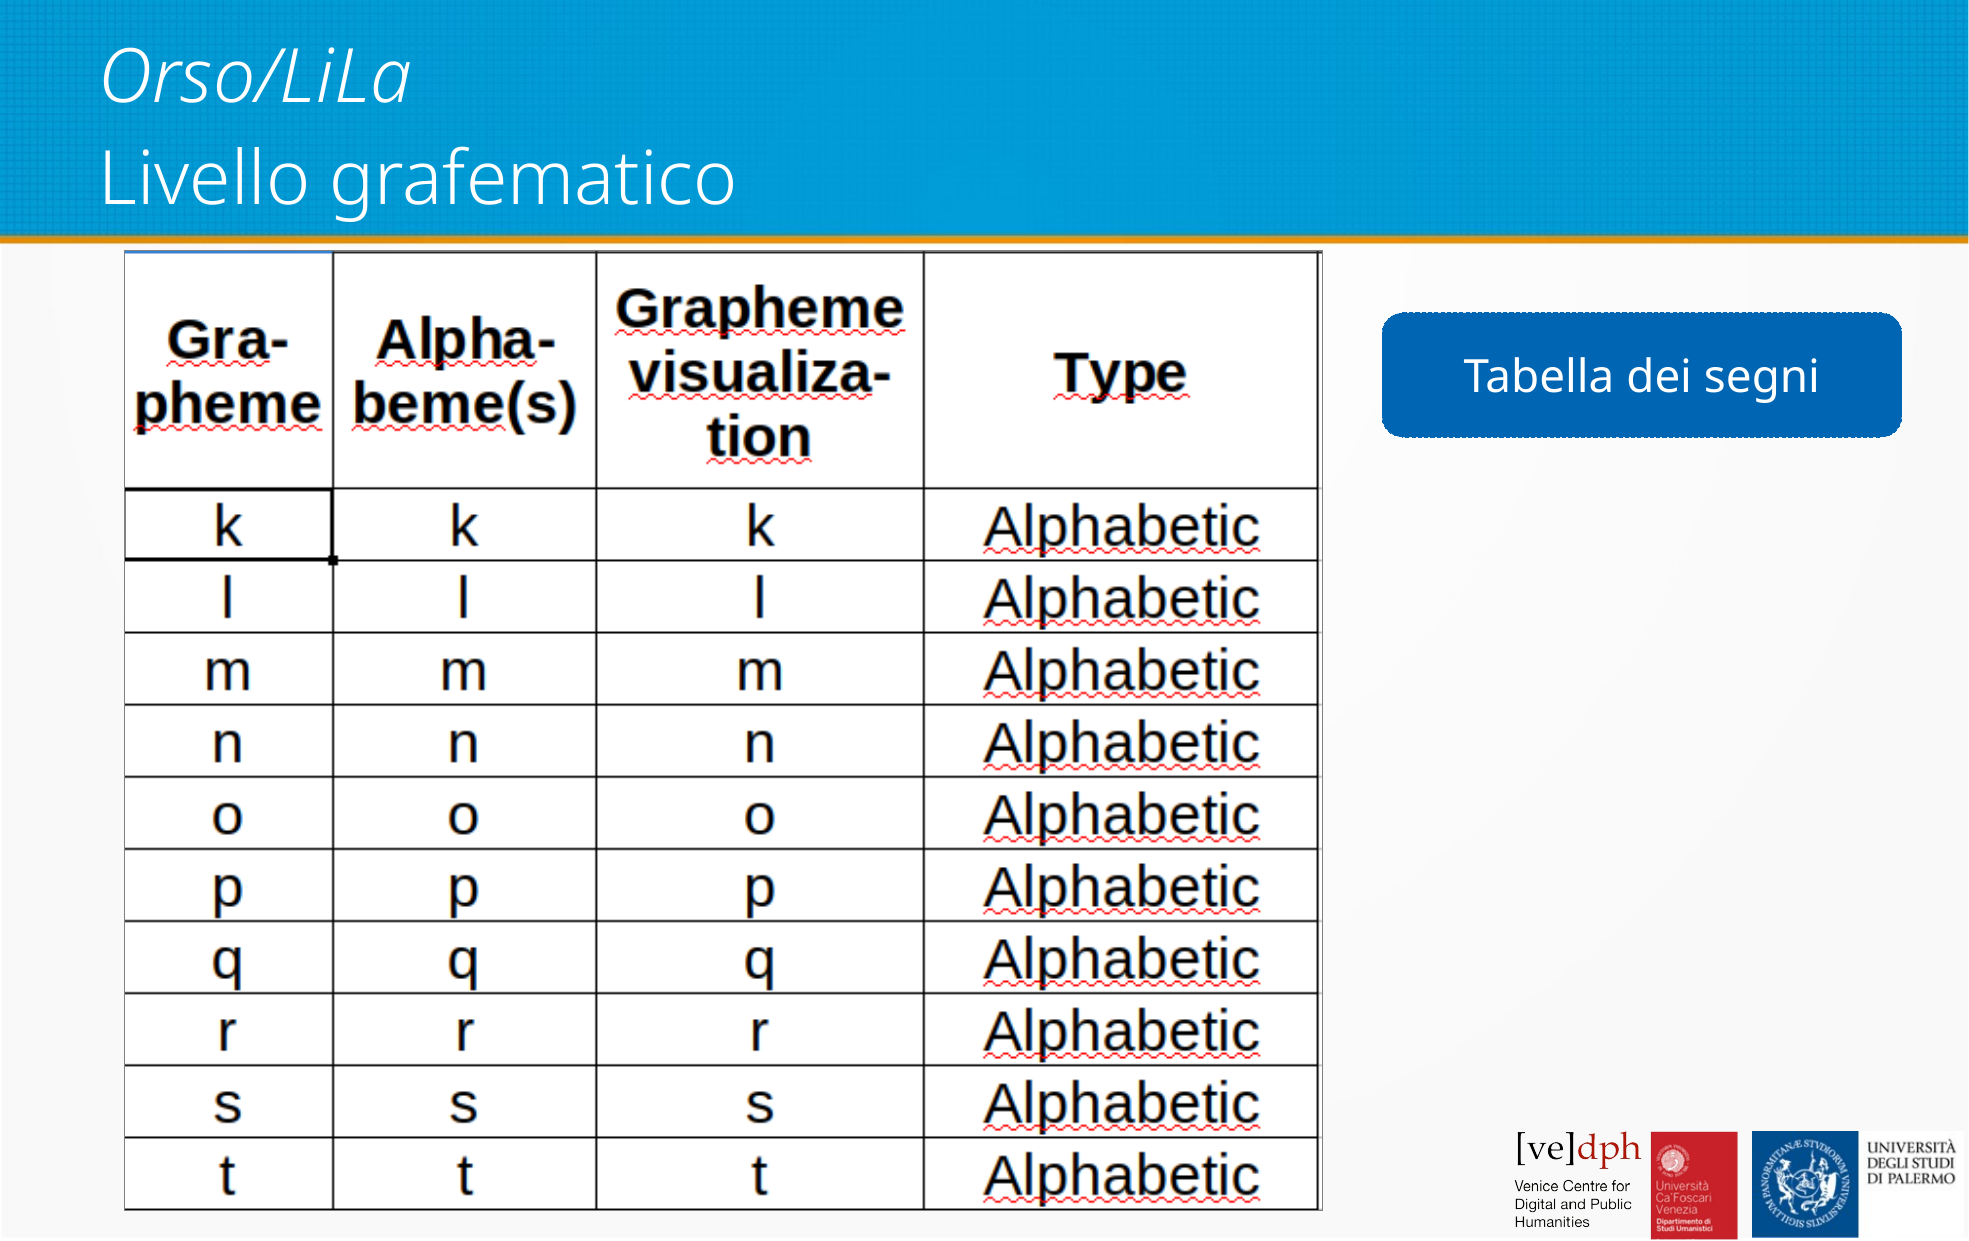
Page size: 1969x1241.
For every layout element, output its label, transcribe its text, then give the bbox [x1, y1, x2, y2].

text_box Tabella dei segni [1382, 312, 1902, 438]
picture [0, 233, 1969, 1241]
title Orso/LiLa Livello grafematico [98, 19, 1870, 227]
